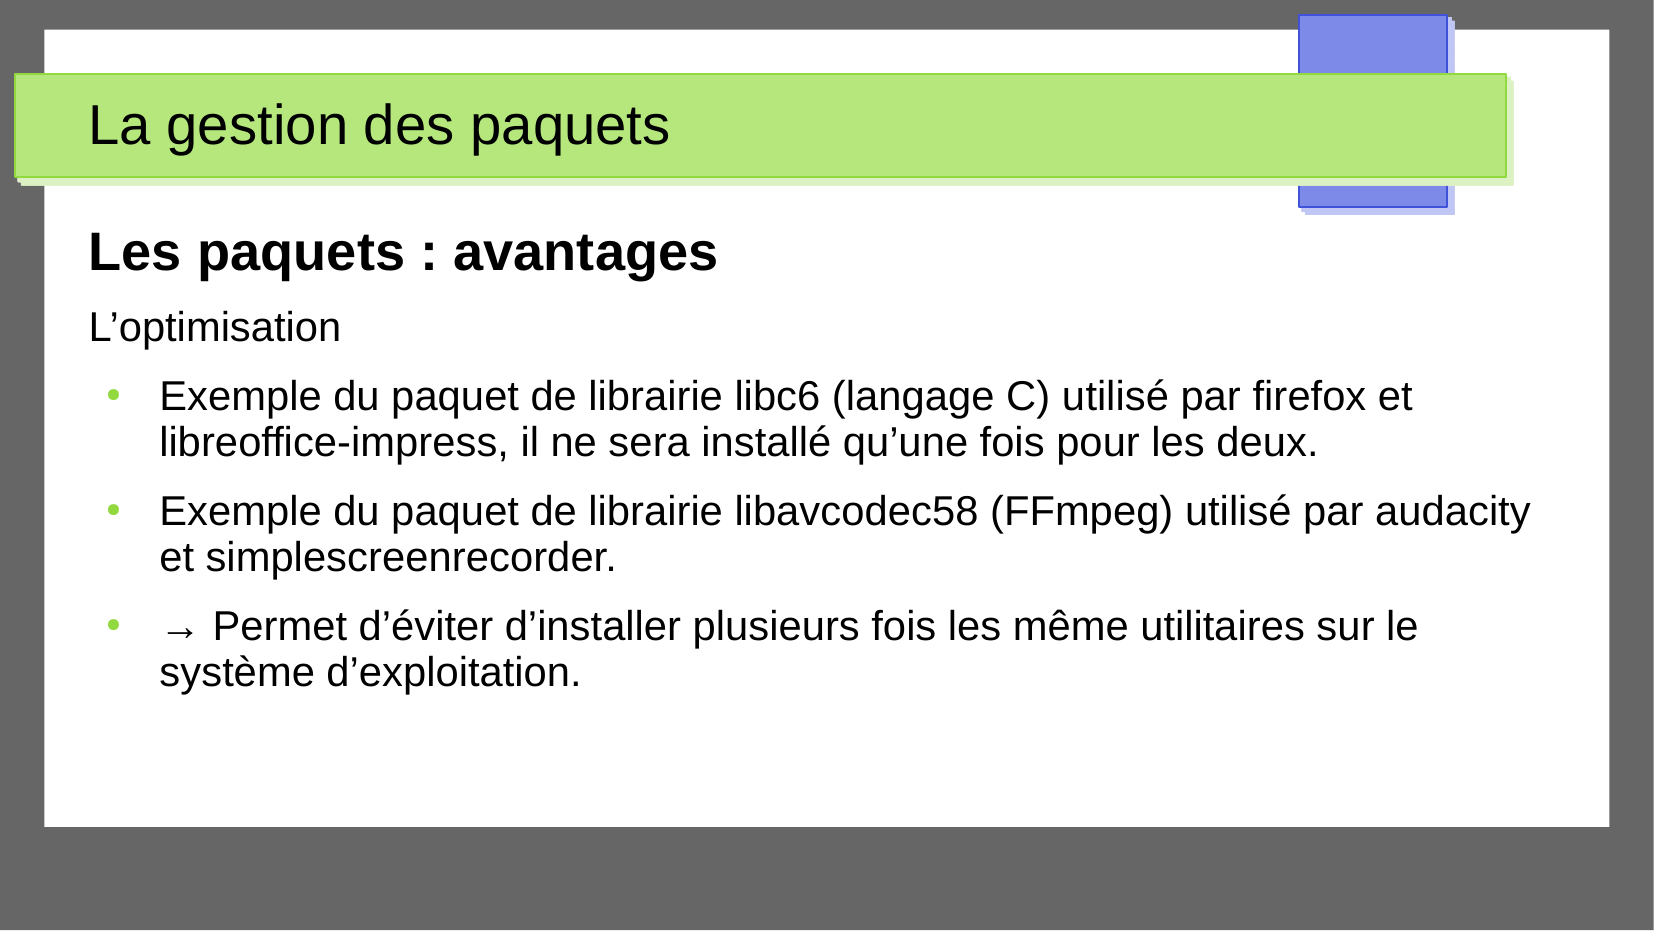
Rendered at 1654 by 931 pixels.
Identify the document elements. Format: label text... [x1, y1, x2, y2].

title La gestion des paquets [88, 73, 1506, 178]
list Les paquets : avantages L’optimisation Exemple du paquet de librairie libc6 (langage C) utilisé par firefox et libreoffice-impress, il ne sera installé qu’une fois pour les deux. Exemple du paquet de librairie libavcodec58 (FFmpeg) utilisé par audacity et simplescreenrecorder. → Permet d’éviter d’installer plusieurs fois les même utilitaires sur le système d’exploitation. [88, 221, 1565, 813]
